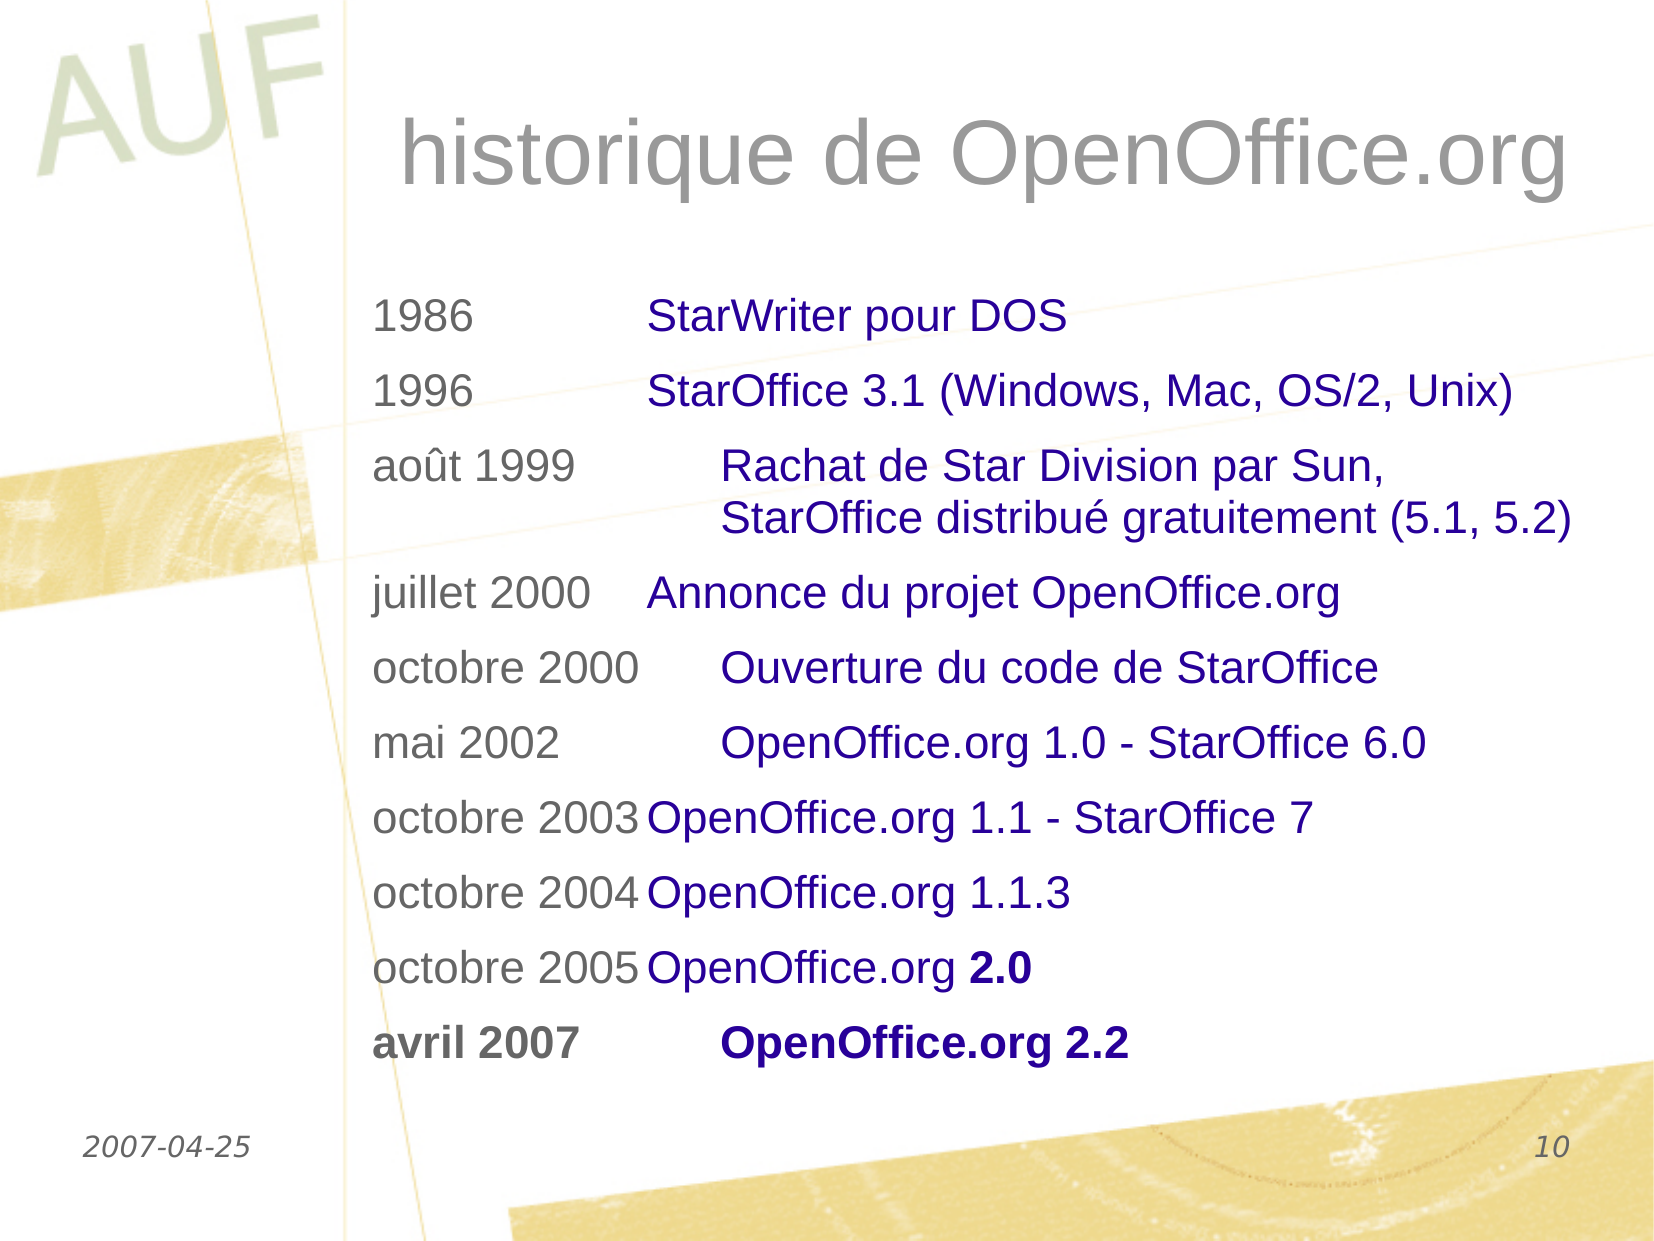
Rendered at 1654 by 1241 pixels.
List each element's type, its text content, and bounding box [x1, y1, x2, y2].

picture [0, 0, 1654, 1241]
list 1986 StarWriter pour DOS 1996 StarOffice 3.1 (Windows, Mac, OS/2, Unix) août 1999 Rachat de Star Division par Sun, StarOffice distribué gratuitement (5.1, 5.2) juillet 2000 Annonce du projet OpenOffice.org octobre 2000 Ouverture du code de StarOffice mai 2002 OpenOffice.org 1.0 - StarOffice 6.0 octobre 2003 OpenOffice.org 1.1 - StarOffice 7 octobre 2004 OpenOffice.org 1.1.3 octobre 2005 OpenOffice.org 2.0 avril 2007 OpenOffice.org 2.2 [354, 290, 1625, 1094]
title historique de OpenOffice.org [82, 56, 1571, 250]
